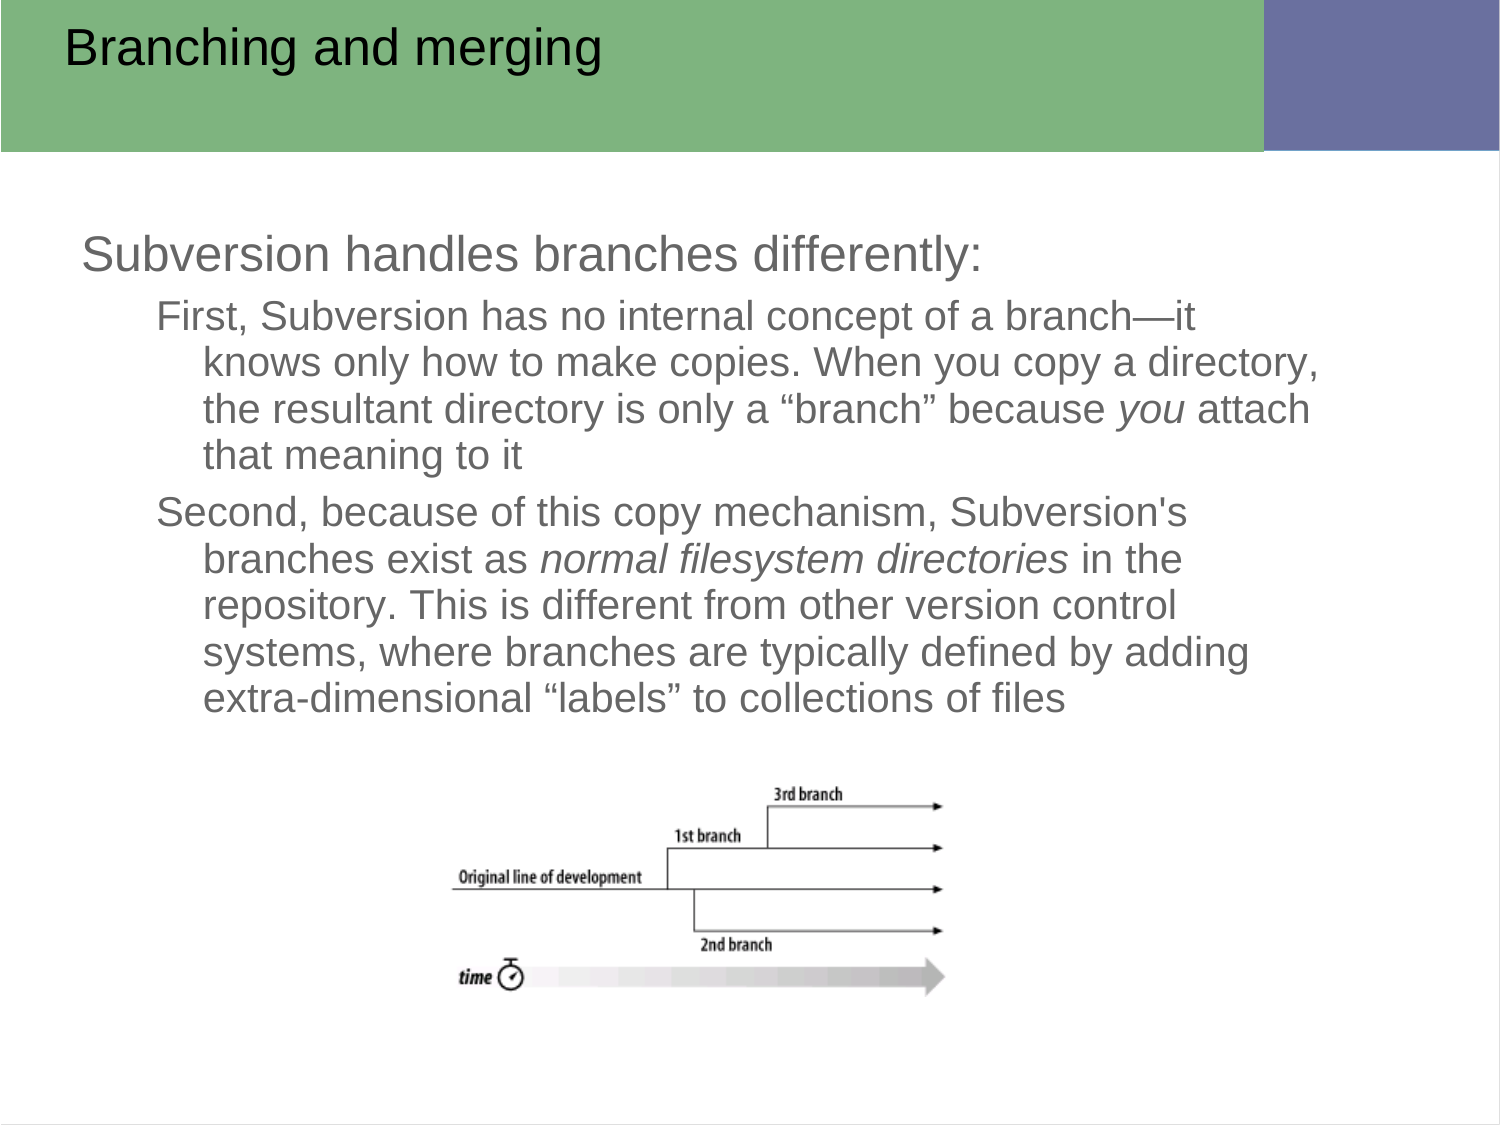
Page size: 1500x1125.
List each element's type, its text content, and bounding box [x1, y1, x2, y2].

picture [0, 0, 1500, 1125]
list Subversion handles branches differently: First, Subversion has no internal concept of a branch—it knows only how to make copies. When you copy a directory, the resultant directory is only a “branch” because you attach that meaning to it Second, because of this copy mechanism, Subversion's branches exist as normal filesystem directories in the repository. This is different from other version control systems, where branches are typically defined by adding extra-dimensional “labels” to collections of files [66, 219, 1342, 945]
title Branching and merging [49, 16, 1253, 90]
